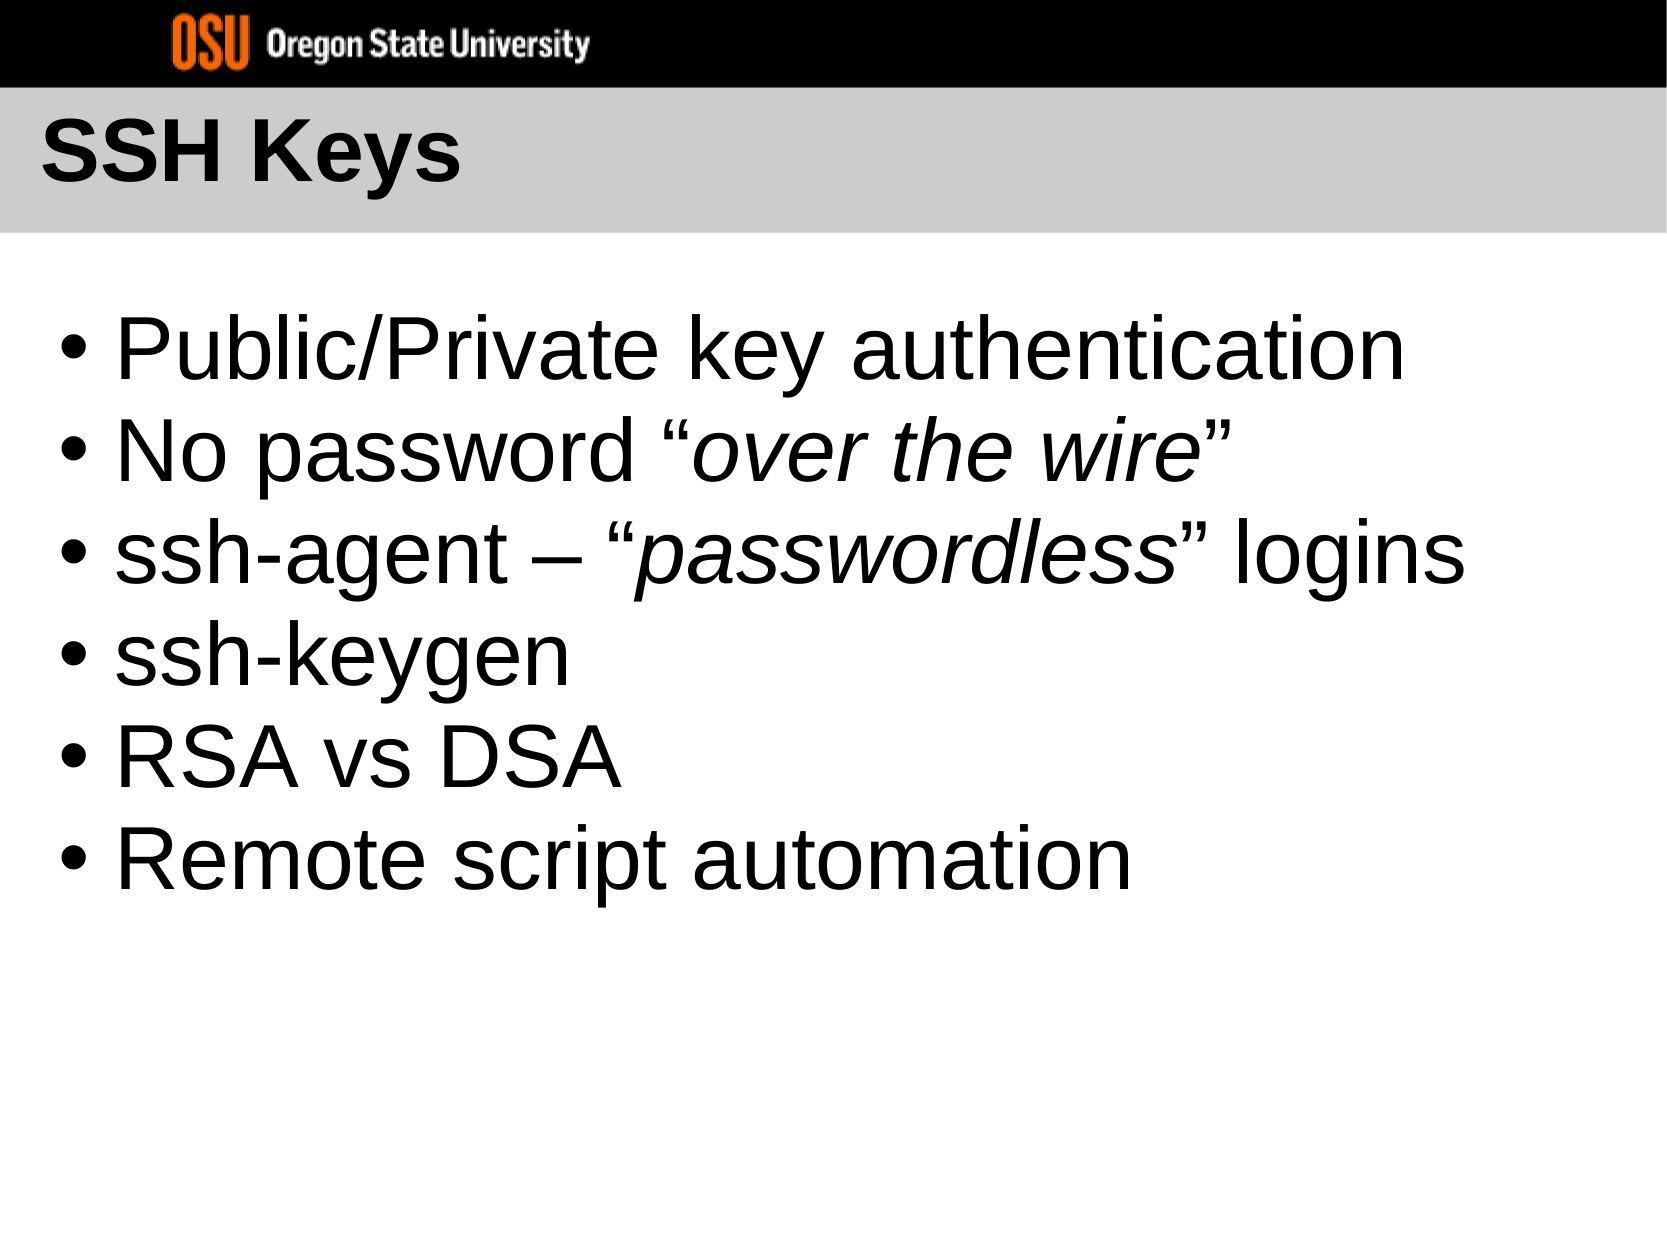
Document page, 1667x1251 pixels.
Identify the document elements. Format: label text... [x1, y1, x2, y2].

title SSH Keys [40, 99, 1625, 249]
picture [0, 0, 1667, 1251]
list Public/Private key authentication No password “over the wire” ssh-agent – “passwordless” logins ssh-keygen RSA vs DSA Remote script automation [40, 297, 1625, 1196]
